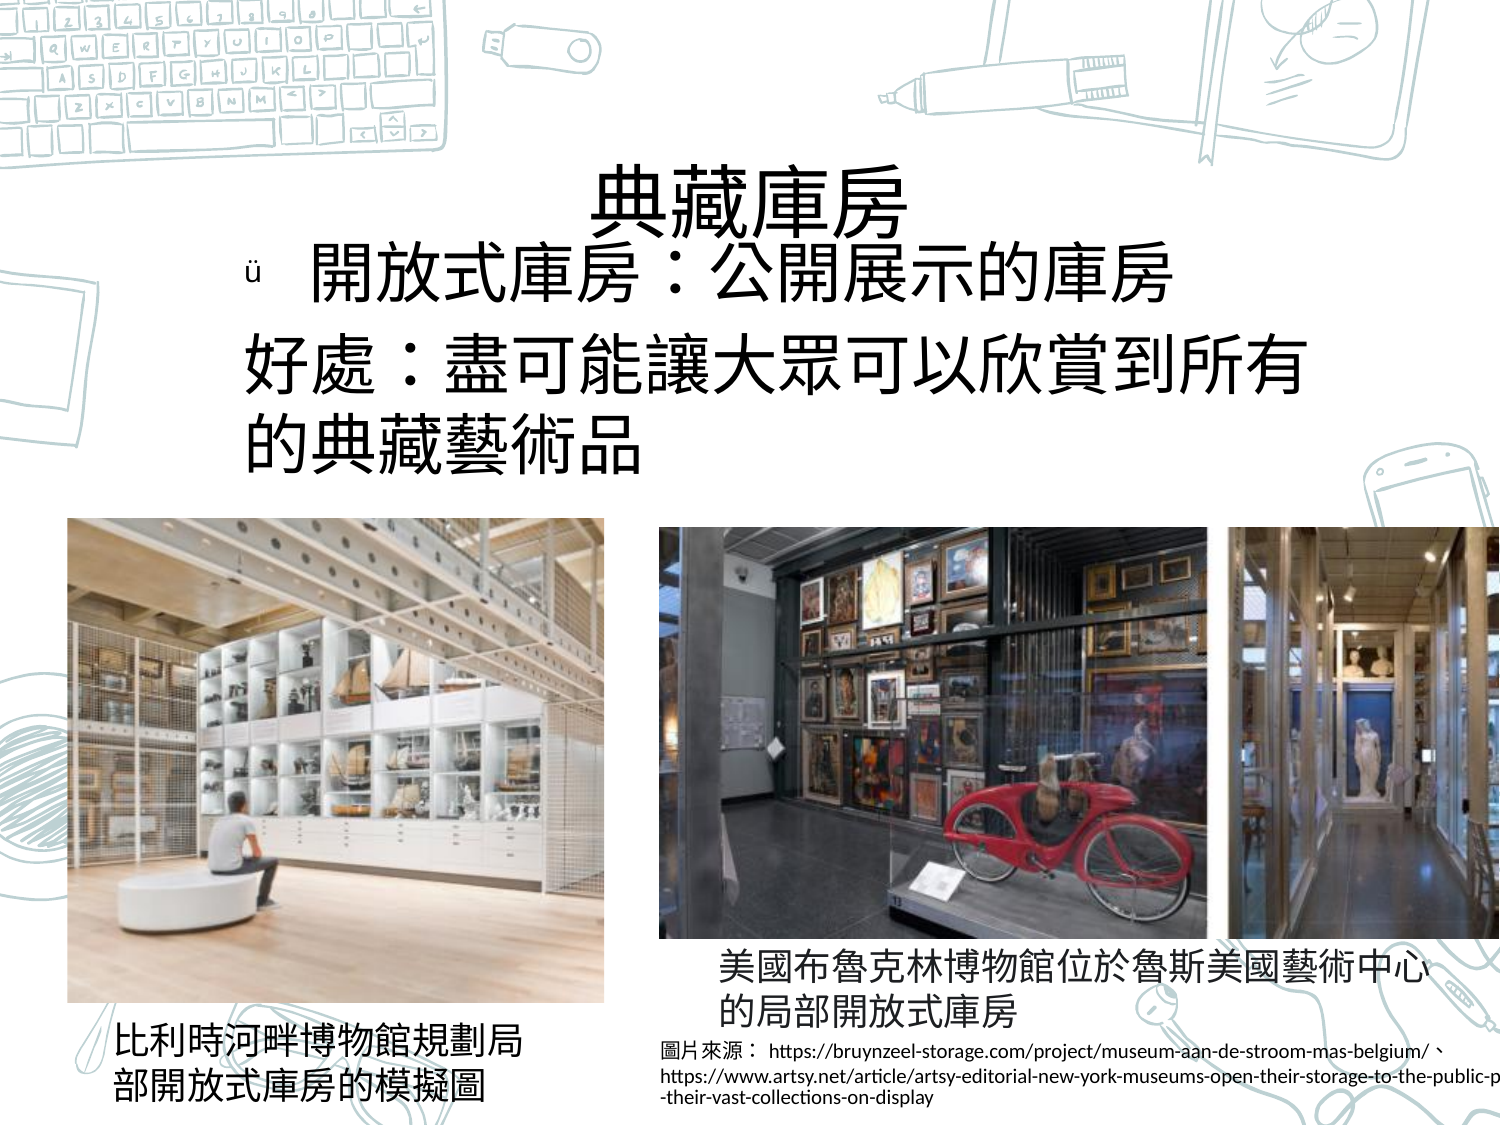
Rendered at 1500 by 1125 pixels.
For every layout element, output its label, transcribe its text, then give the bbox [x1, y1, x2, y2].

text_box 比利時河畔博物館規劃局部開放式庫房的模擬圖 [87, 1010, 571, 1115]
list 開放式庫房：公開展示的庫房 好處：盡可能讓大眾可以欣賞到所有的典藏藝術品 [207, 215, 1337, 981]
picture [67, 518, 605, 1003]
text_box 美國布魯克林博物館位於魯斯美國藝術中心的局部開放式庫房 [704, 935, 1454, 1040]
picture [659, 527, 1499, 939]
title 典藏庫房 [185, 136, 1315, 264]
text_box 圖片來源：https://bruynzeel-storage.com/project/museum-aan-de-stroom-mas-belgium/、https://www.artsy.net/article/artsy-editorial-new-york-museums-open-their-storage-to-the-public-putting-their-vast-collections-on-display [635, 1030, 1500, 1095]
